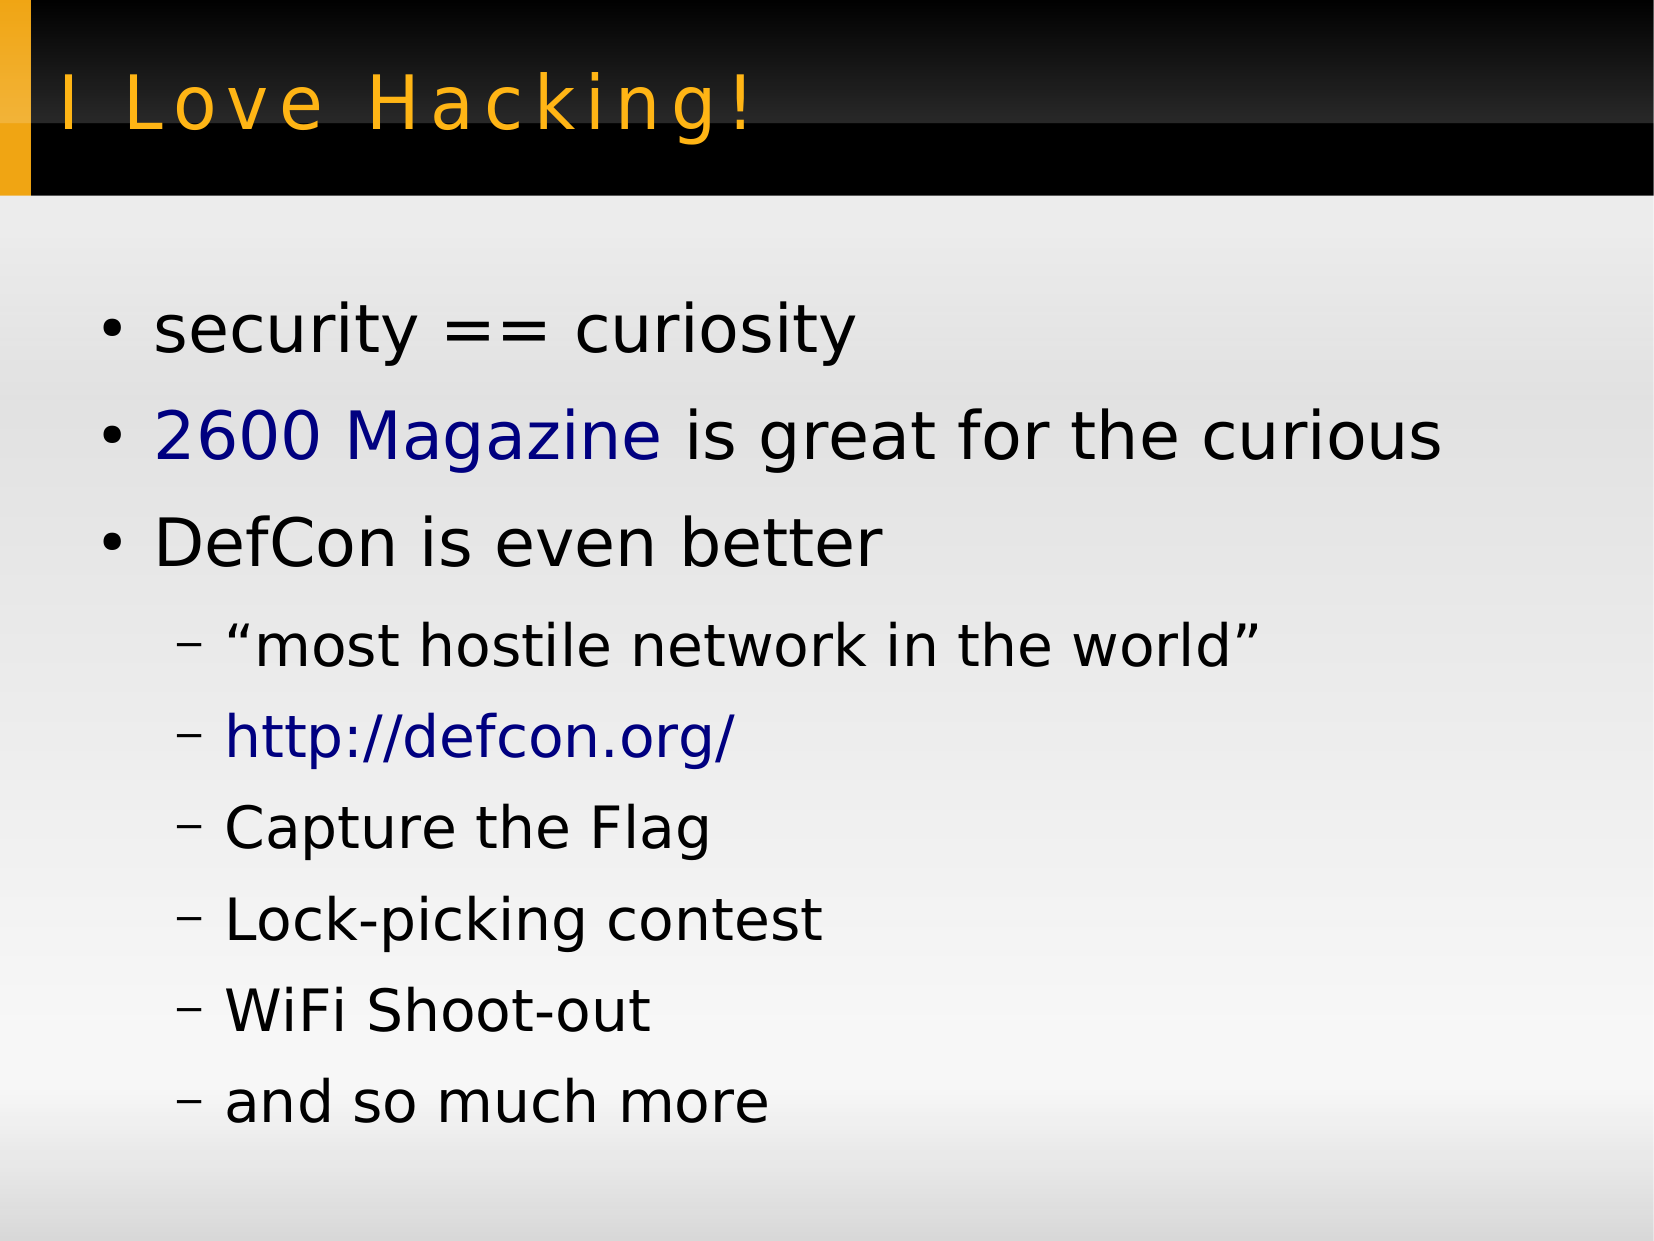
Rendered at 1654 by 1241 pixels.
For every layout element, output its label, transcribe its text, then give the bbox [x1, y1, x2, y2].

picture [0, 0, 1654, 1241]
list security == curiosity 2600 Magazine is great for the curious DefCon is even better “most hostile network in the world” http://defcon.org/ Capture the Flag Lock-picking contest WiFi Shoot-out and so much more [82, 290, 1571, 1137]
title I Love Hacking! [59, 29, 1270, 178]
